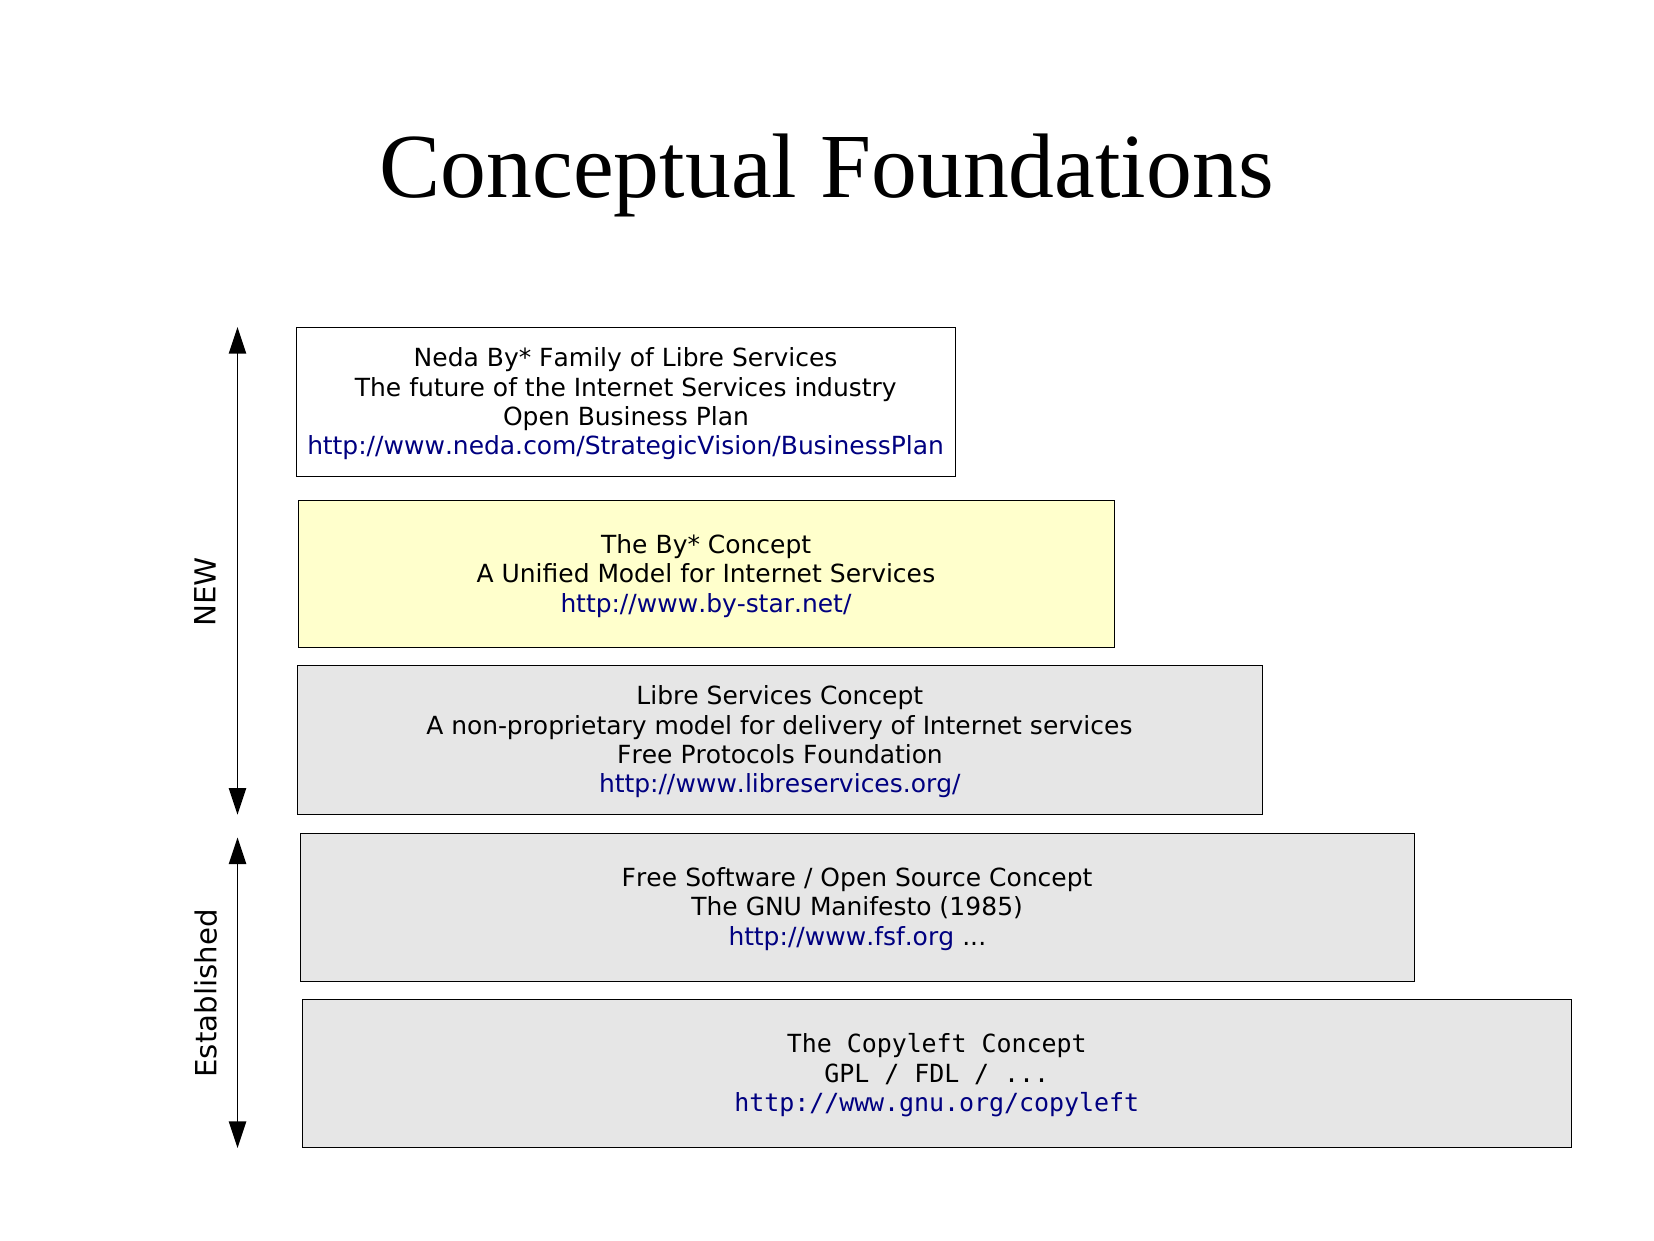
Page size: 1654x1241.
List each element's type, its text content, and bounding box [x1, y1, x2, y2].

text_box Free Software / Open Source Concept The GNU Manifesto (1985) http://www.fsf.org ... [300, 833, 1415, 982]
text_box The Copyleft Concept GPL / FDL / ... http://www.gnu.org/copyleft [302, 999, 1572, 1148]
title Conceptual Foundations [121, 86, 1534, 246]
text_box The By* Concept A Unified Model for Internet Services http://www.by-star.net/ [298, 500, 1115, 648]
text_box NEW [188, 556, 223, 627]
text_box Established [188, 908, 224, 1078]
text_box Neda By* Family of Libre Services The future of the Internet Services industry Open Business Plan http://www.neda.com/StrategicVision/BusinessPlan [296, 327, 956, 477]
text_box Libre Services Concept A non-proprietary model for delivery of Internet services Free Protocols Foundation http://www.libreservices.org/ [297, 665, 1263, 815]
